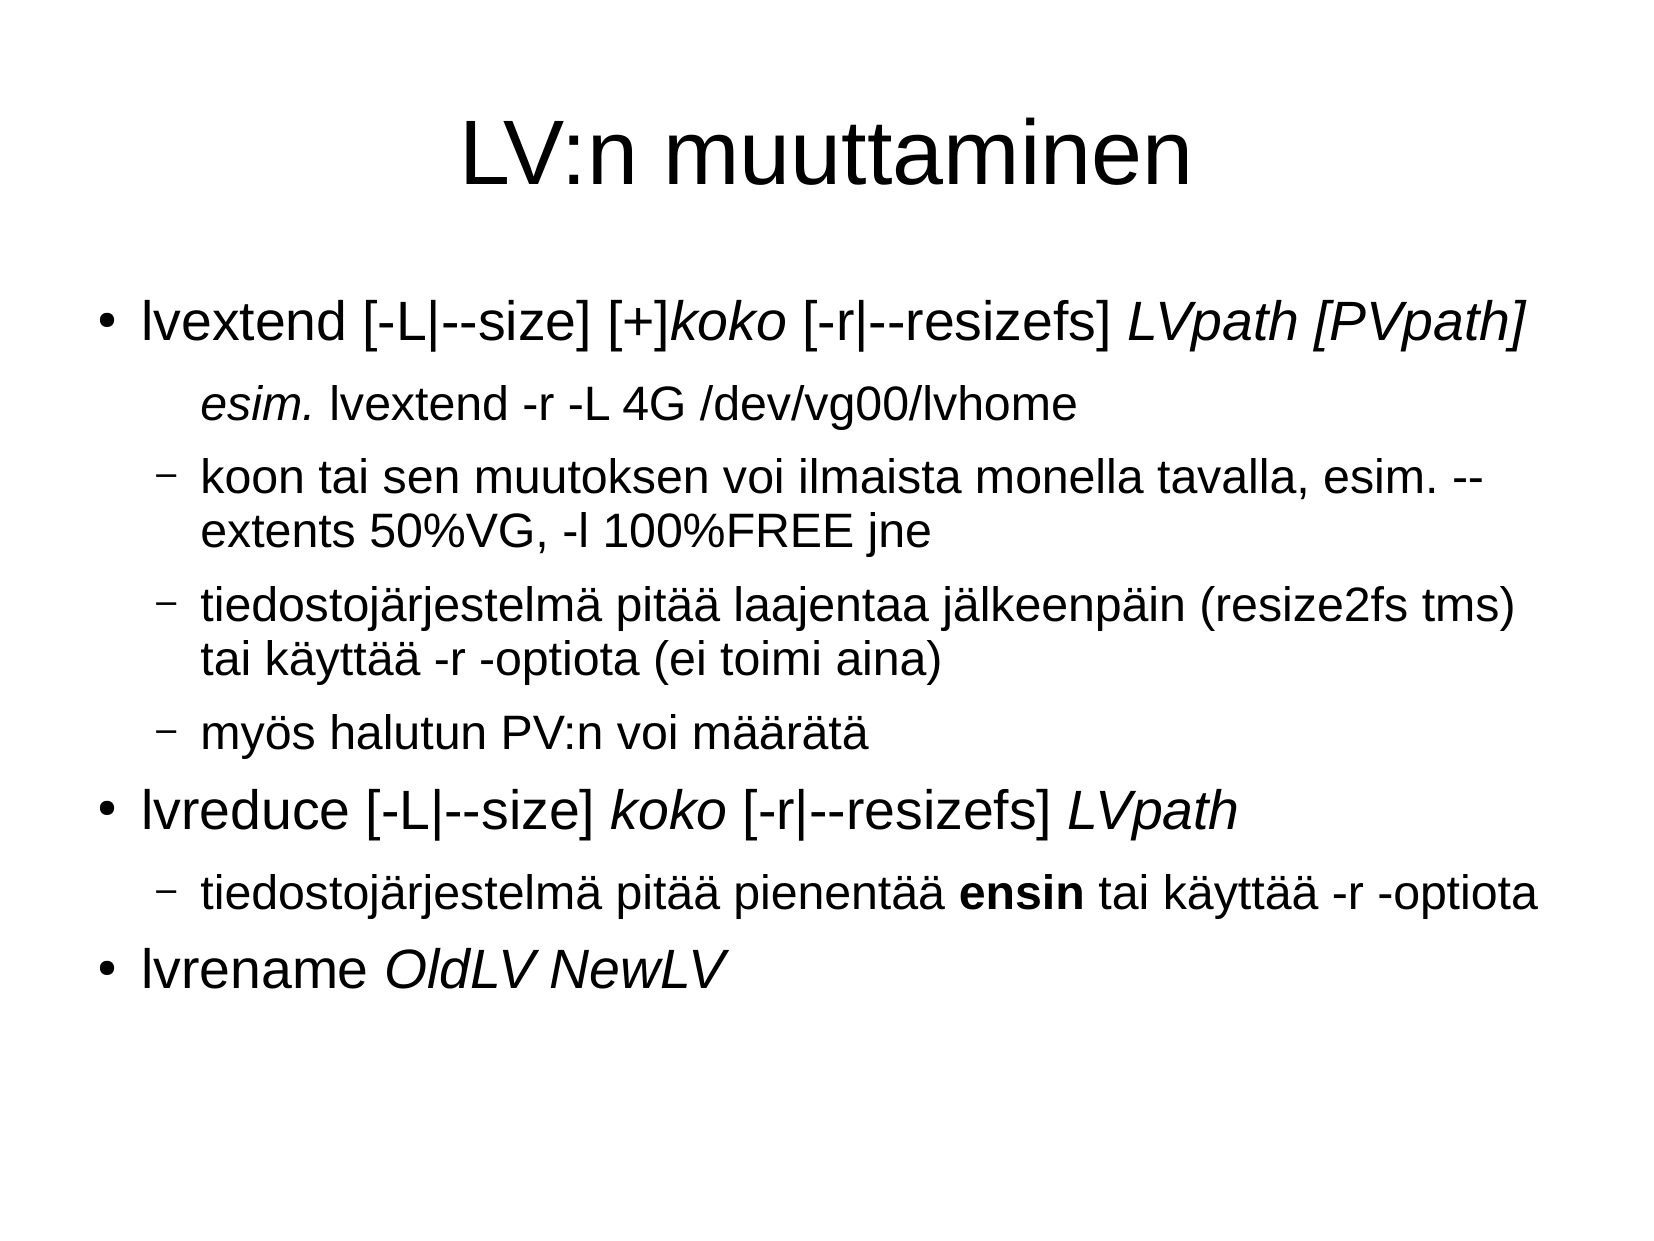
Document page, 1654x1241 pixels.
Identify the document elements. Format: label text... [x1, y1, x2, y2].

list lvextend [-L|--size] [+]koko [-r|--resizefs] LVpath [PVpath] esim. lvextend -r -L 4G /dev/vg00/lvhome koon tai sen muutoksen voi ilmaista monella tavalla, esim. --extents 50%VG, -l 100%FREE jne tiedostojärjestelmä pitää laajentaa jälkeenpäin (resize2fs tms) tai käyttää -r -optiota (ei toimi aina) myös halutun PV:n voi määrätä lvreduce [-L|--size] koko [-r|--resizefs] LVpath tiedostojärjestelmä pitää pienentää ensin tai käyttää -r -optiota lvrename OldLV NewLV [82, 290, 1571, 1010]
title LV:n muuttaminen [82, 49, 1571, 257]
